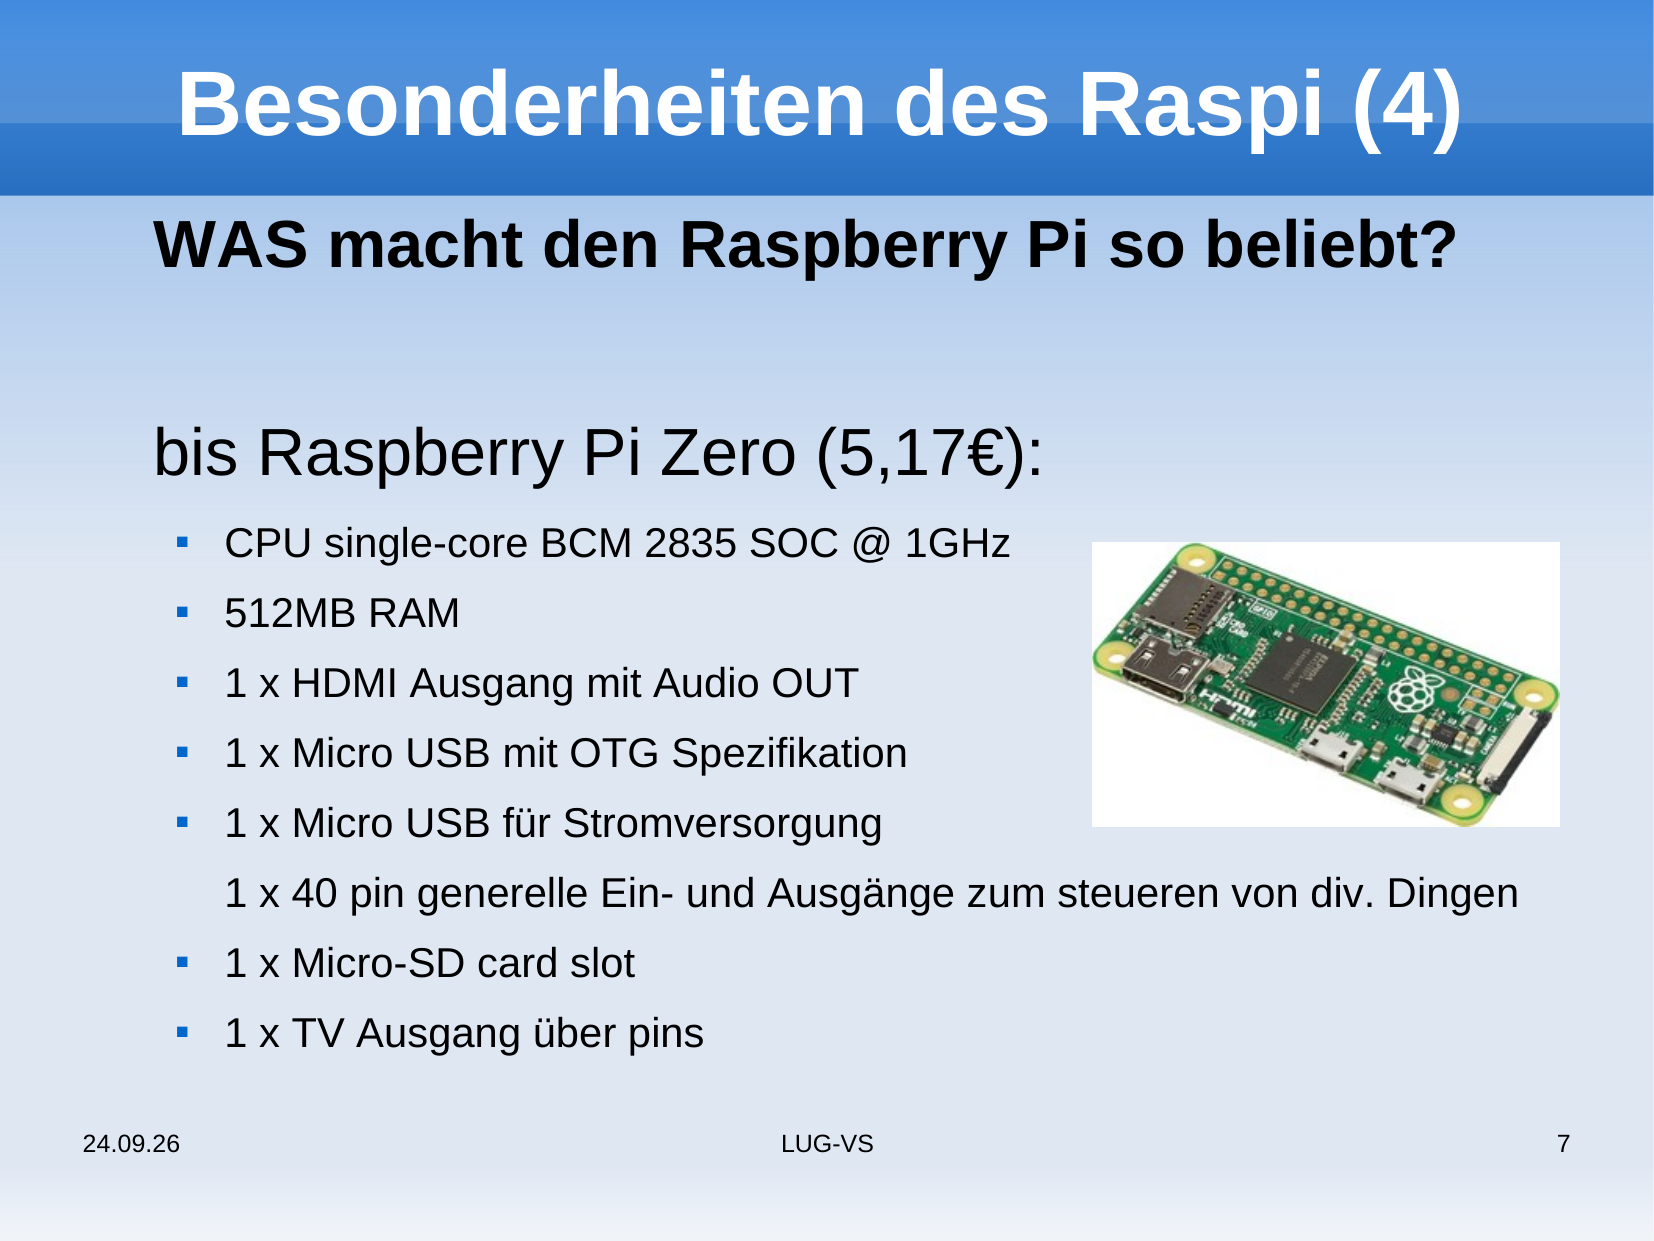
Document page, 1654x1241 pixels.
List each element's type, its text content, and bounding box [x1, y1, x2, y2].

picture [0, 0, 1654, 1241]
title Besonderheiten des Raspi (4) [76, 0, 1565, 208]
picture [1092, 542, 1560, 827]
list WAS macht den Raspberry Pi so beliebt? bis Raspberry Pi Zero (5,17€): CPU single-core BCM 2835 SOC @ 1GHz 512MB RAM 1 x HDMI Ausgang mit Audio OUT 1 x Micro USB mit OTG Spezifikation 1 x Micro USB für Stromversorgung 1 x 40 pin generelle Ein- und Ausgänge zum steueren von div. Dingen 1 x Micro-SD card slot 1 x TV Ausgang über pins [82, 206, 1571, 1109]
